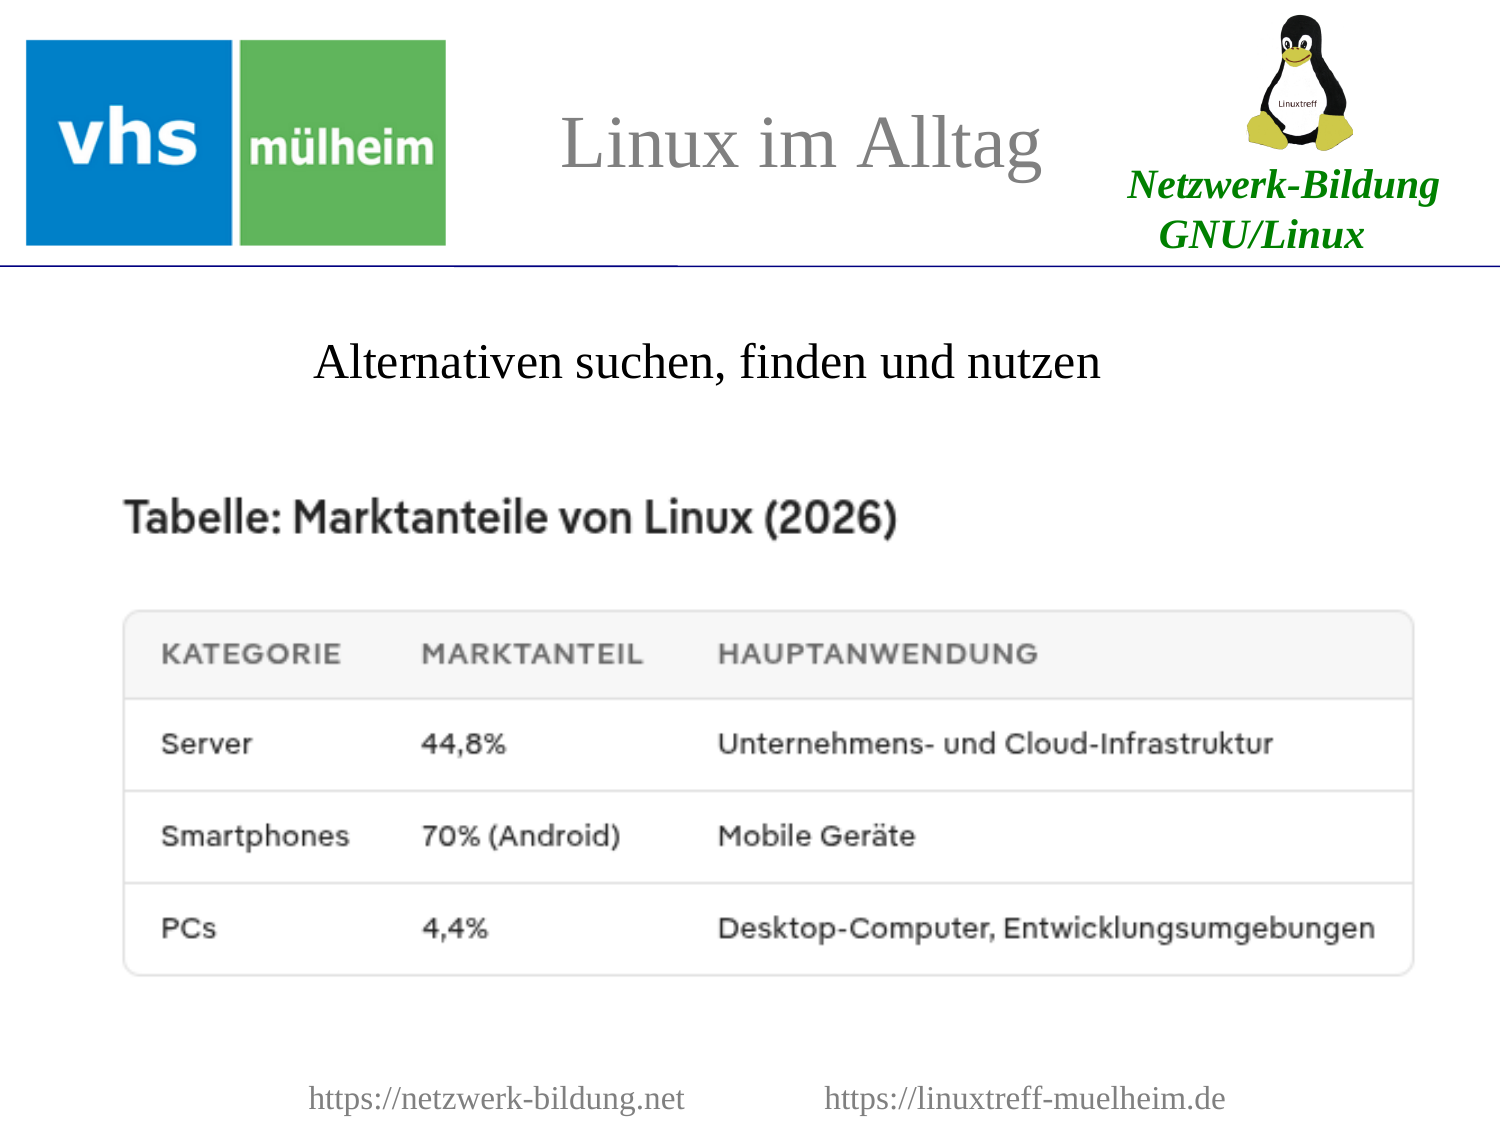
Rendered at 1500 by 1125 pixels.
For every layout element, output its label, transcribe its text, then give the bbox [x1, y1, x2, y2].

text_box https://netzwerk-bildung.net https://linuxtreff-muelheim.de [34, 1070, 1500, 1125]
text_box Linux im Alltag [525, 88, 1079, 195]
picture [1246, 13, 1353, 152]
text_box Alternativen suchen, finden und nutzen [187, 323, 1228, 411]
text_box Netzwerk-Bildung GNU/Linux [1112, 151, 1467, 267]
picture [14, 32, 461, 254]
picture [103, 480, 1460, 1013]
